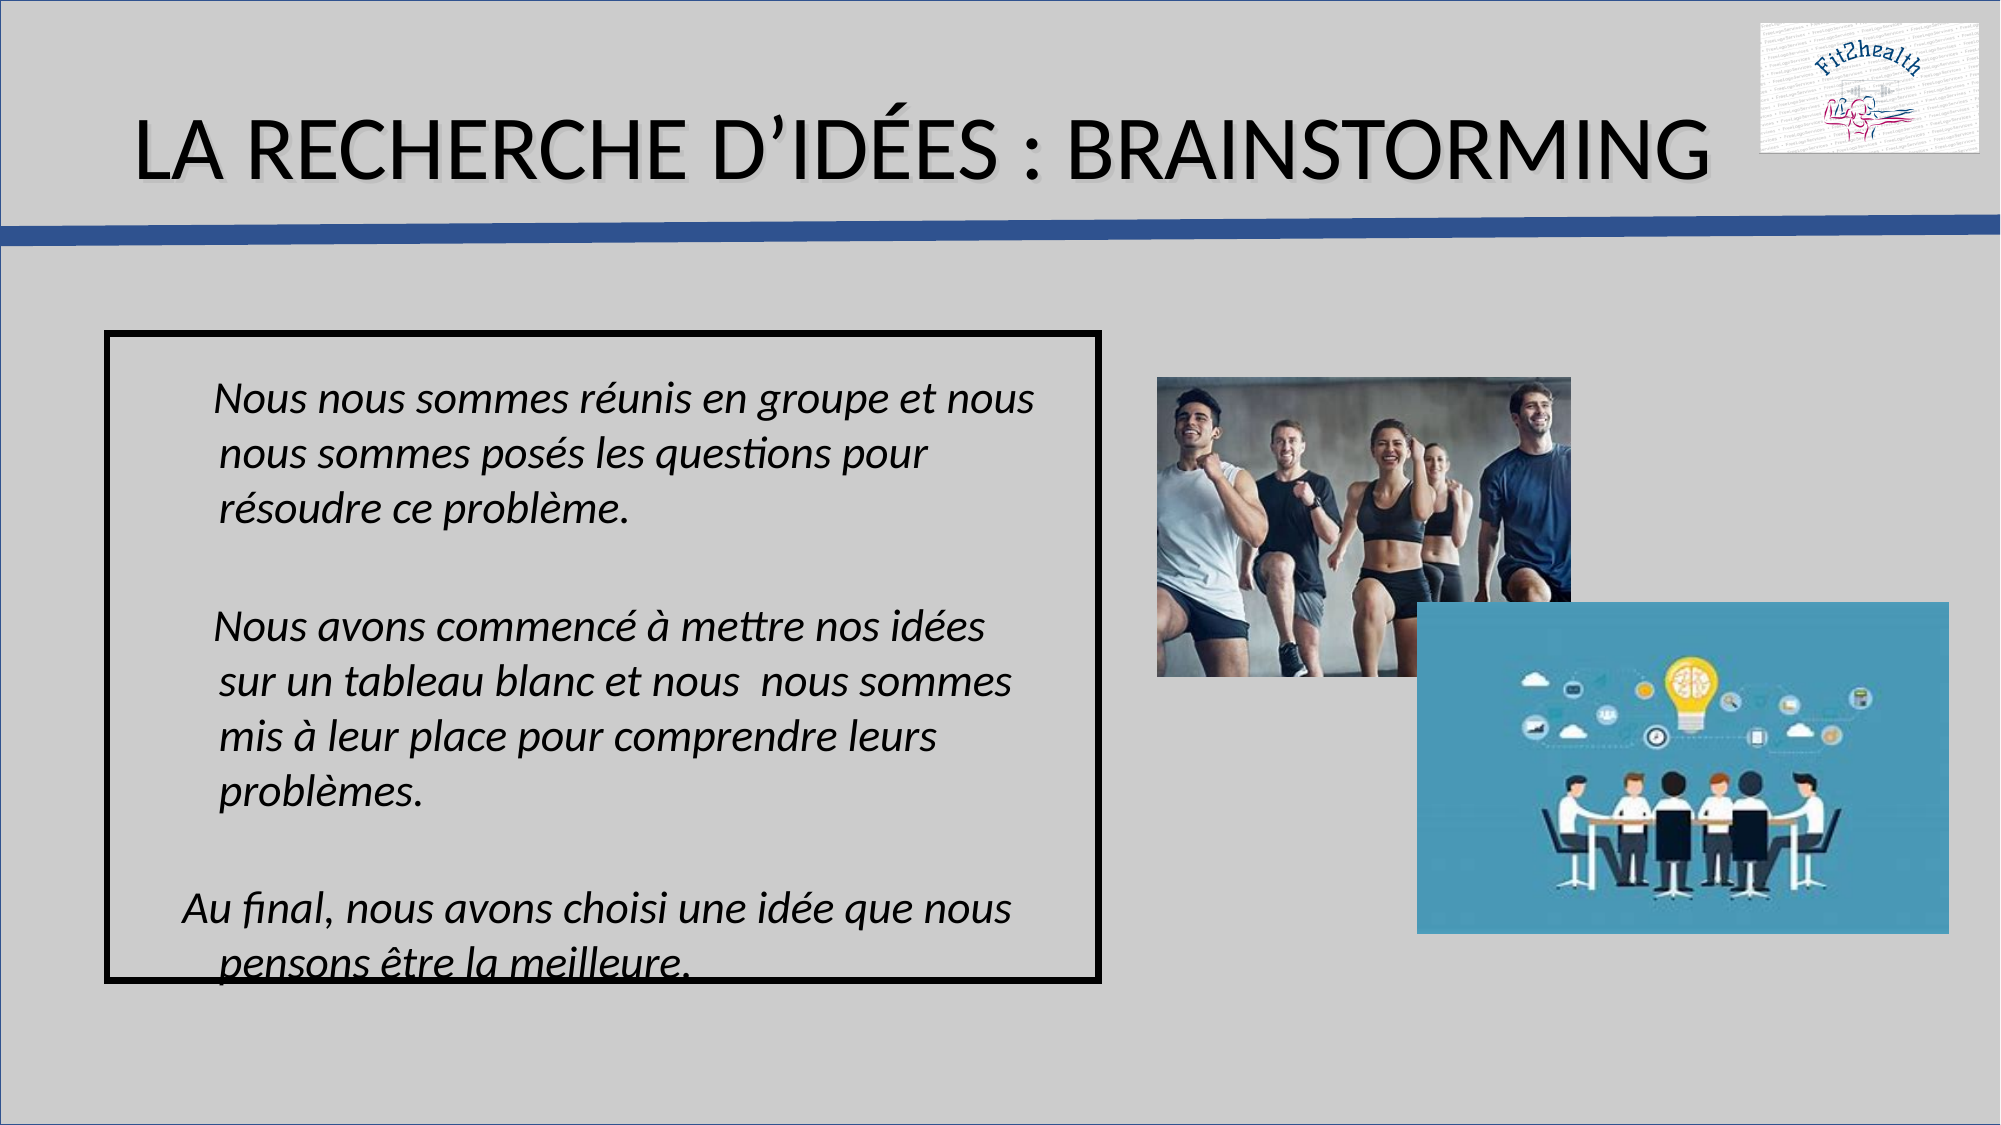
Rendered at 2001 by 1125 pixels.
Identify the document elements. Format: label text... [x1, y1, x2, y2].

text_box Nous nous sommes réunis en groupe et nous nous sommes posés les questions pour résoudre ce problème. Nous avons commencé à mettre nos idées sur un tableau blanc et nous nous sommes mis à leur place pour comprendre leurs problèmes. Au final, nous avons choisi une idée que nous pensons être la meilleure. [110, 360, 1063, 995]
picture [1157, 377, 1949, 934]
text_box LA RECHERCHE D’IDÉES : BRAINSTORMING [118, 80, 1746, 207]
picture [1759, 23, 1980, 154]
